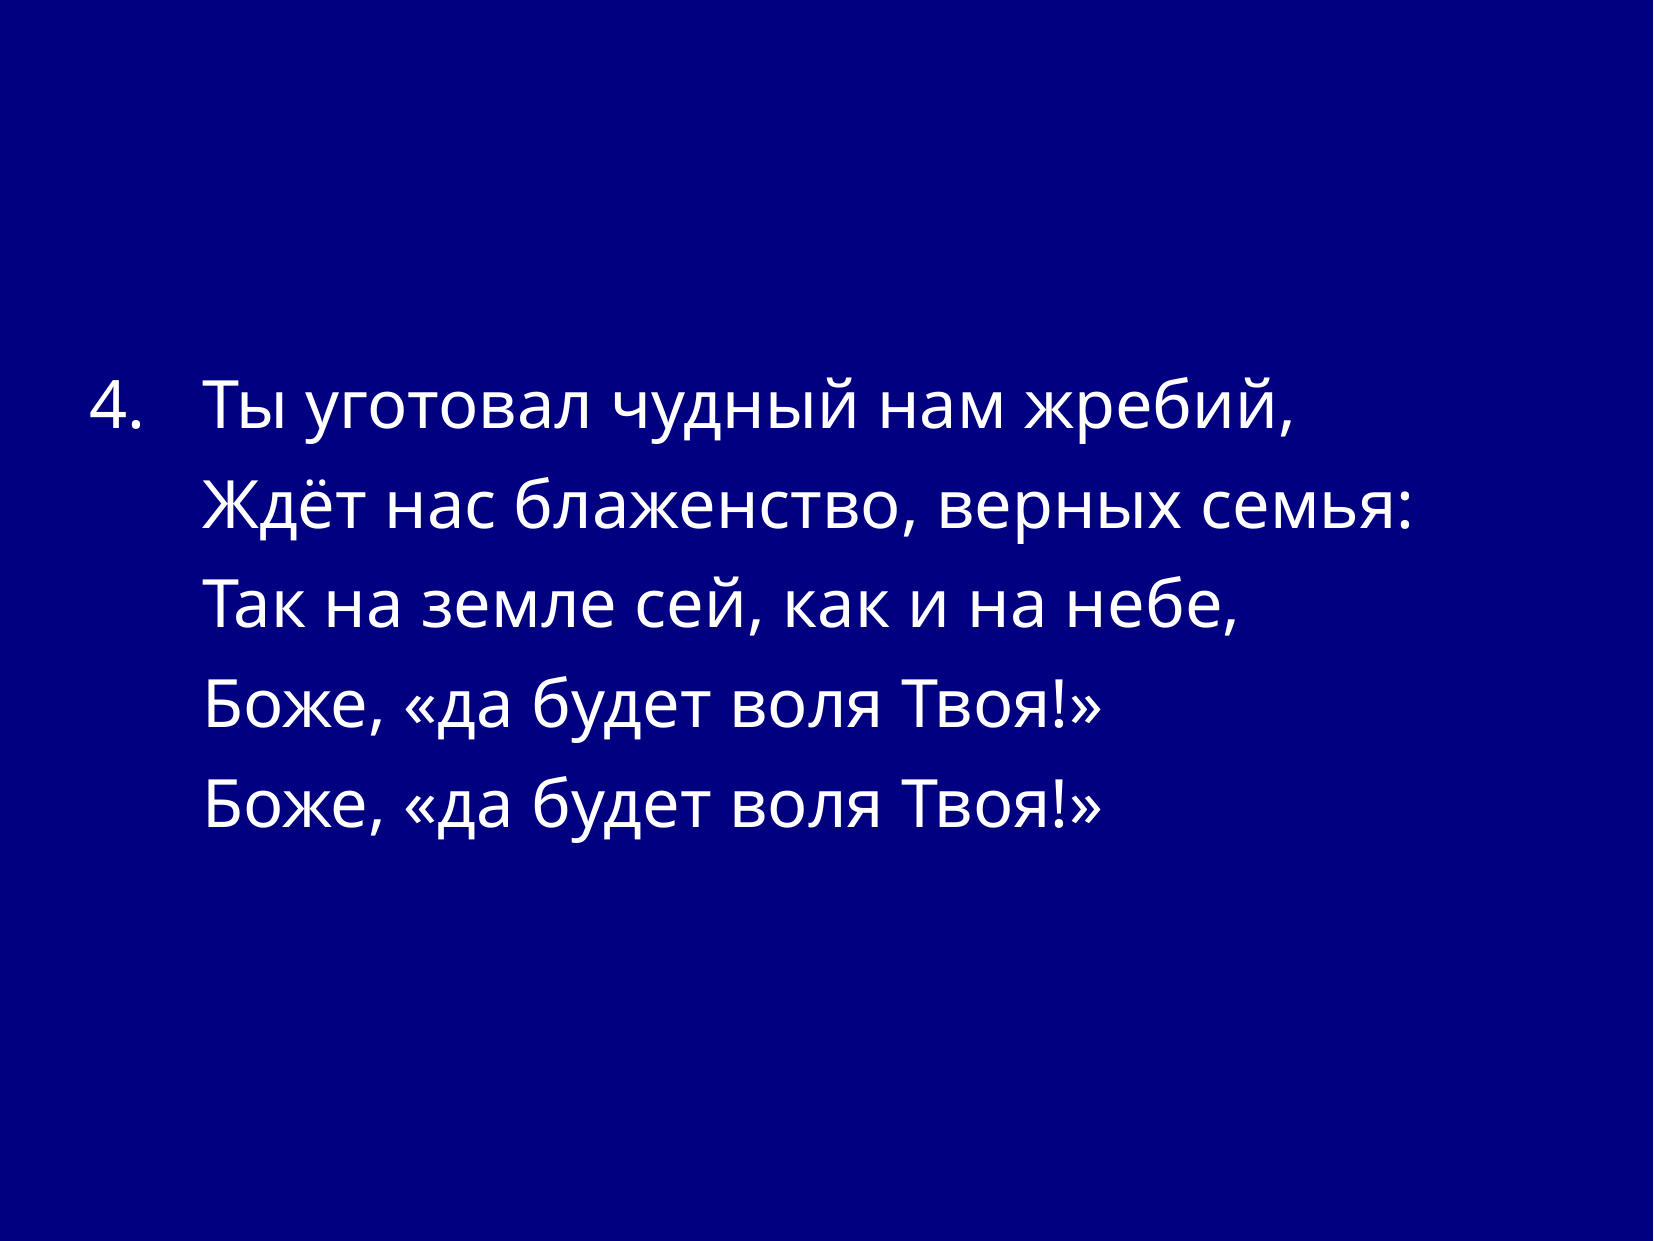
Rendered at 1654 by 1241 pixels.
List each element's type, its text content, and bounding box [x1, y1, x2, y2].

text_box 4. Ты уготовал чудный нам жребий, Ждёт нас блаженство, верных семья: Так на земле сей, как и на небе, Боже, «да будет воля Твоя!» Боже, «да будет воля Твоя!» [75, 150, 1576, 1163]
